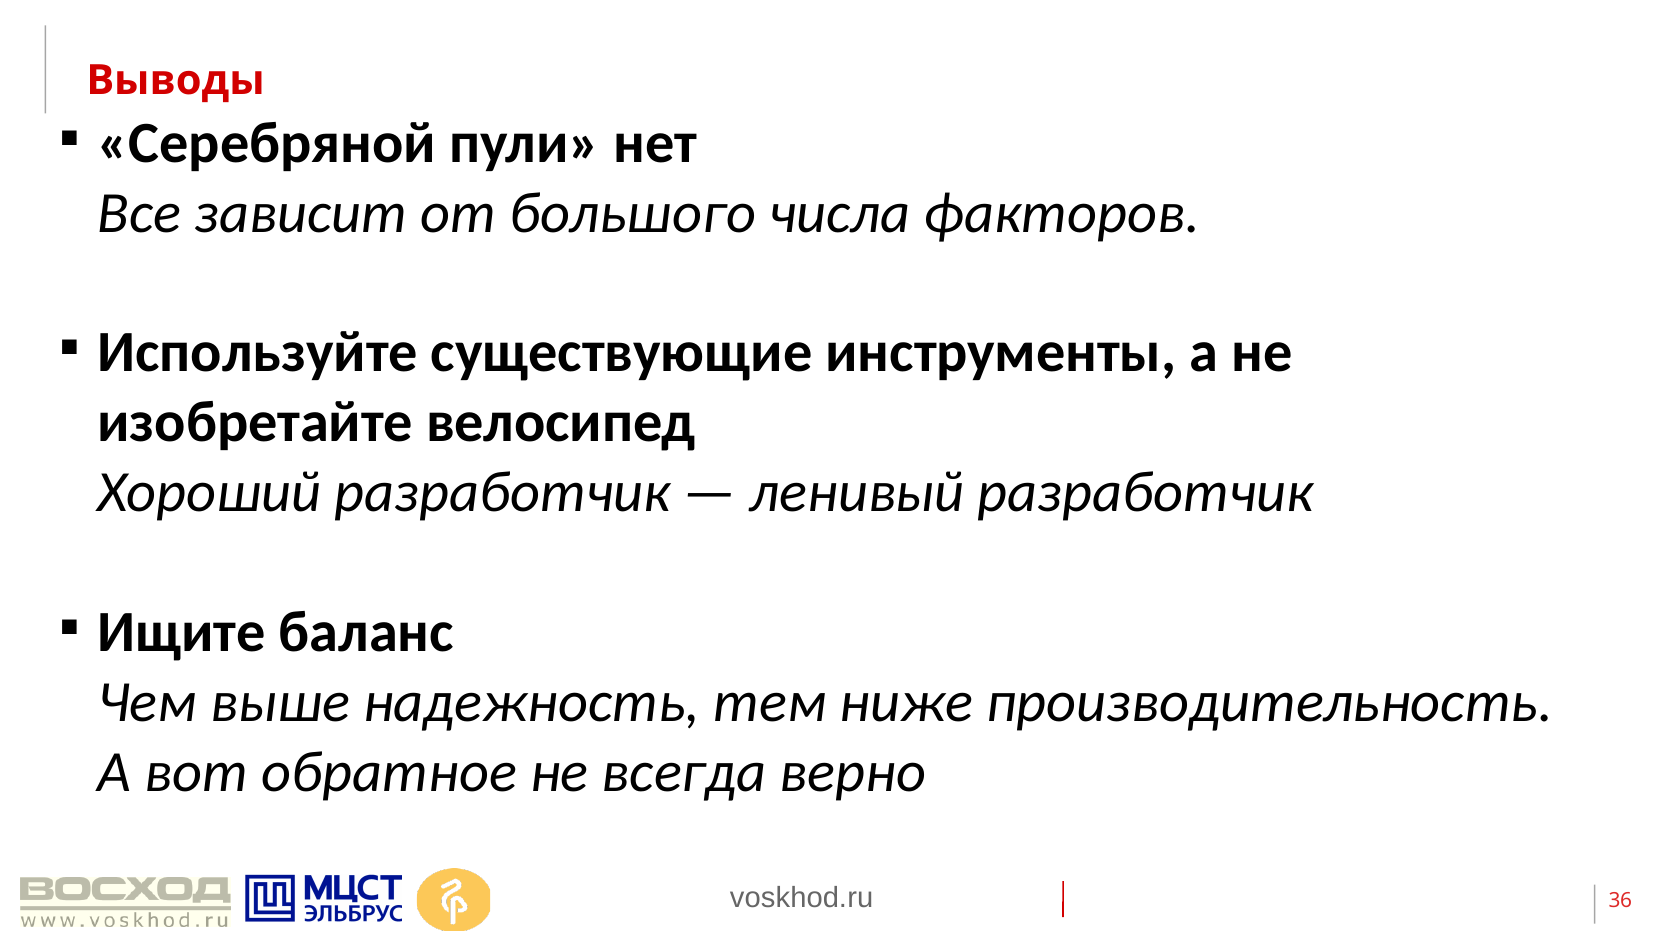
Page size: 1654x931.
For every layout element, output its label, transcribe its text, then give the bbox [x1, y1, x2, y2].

title Выводы [71, 45, 1619, 133]
picture [20, 877, 231, 927]
picture [416, 868, 491, 931]
text_box «Серебряной пули» нет Все зависит от большого числа факторов. Используйте существующие инструменты, а не изобретайте велосипед Хороший разработчик — ленивый разработчик Ищите баланс Чем выше надежность, тем ниже производительность. А вот обратное не всегда верно [47, 96, 1583, 877]
picture [242, 874, 402, 922]
slide_number <number> [1267, 884, 1647, 918]
